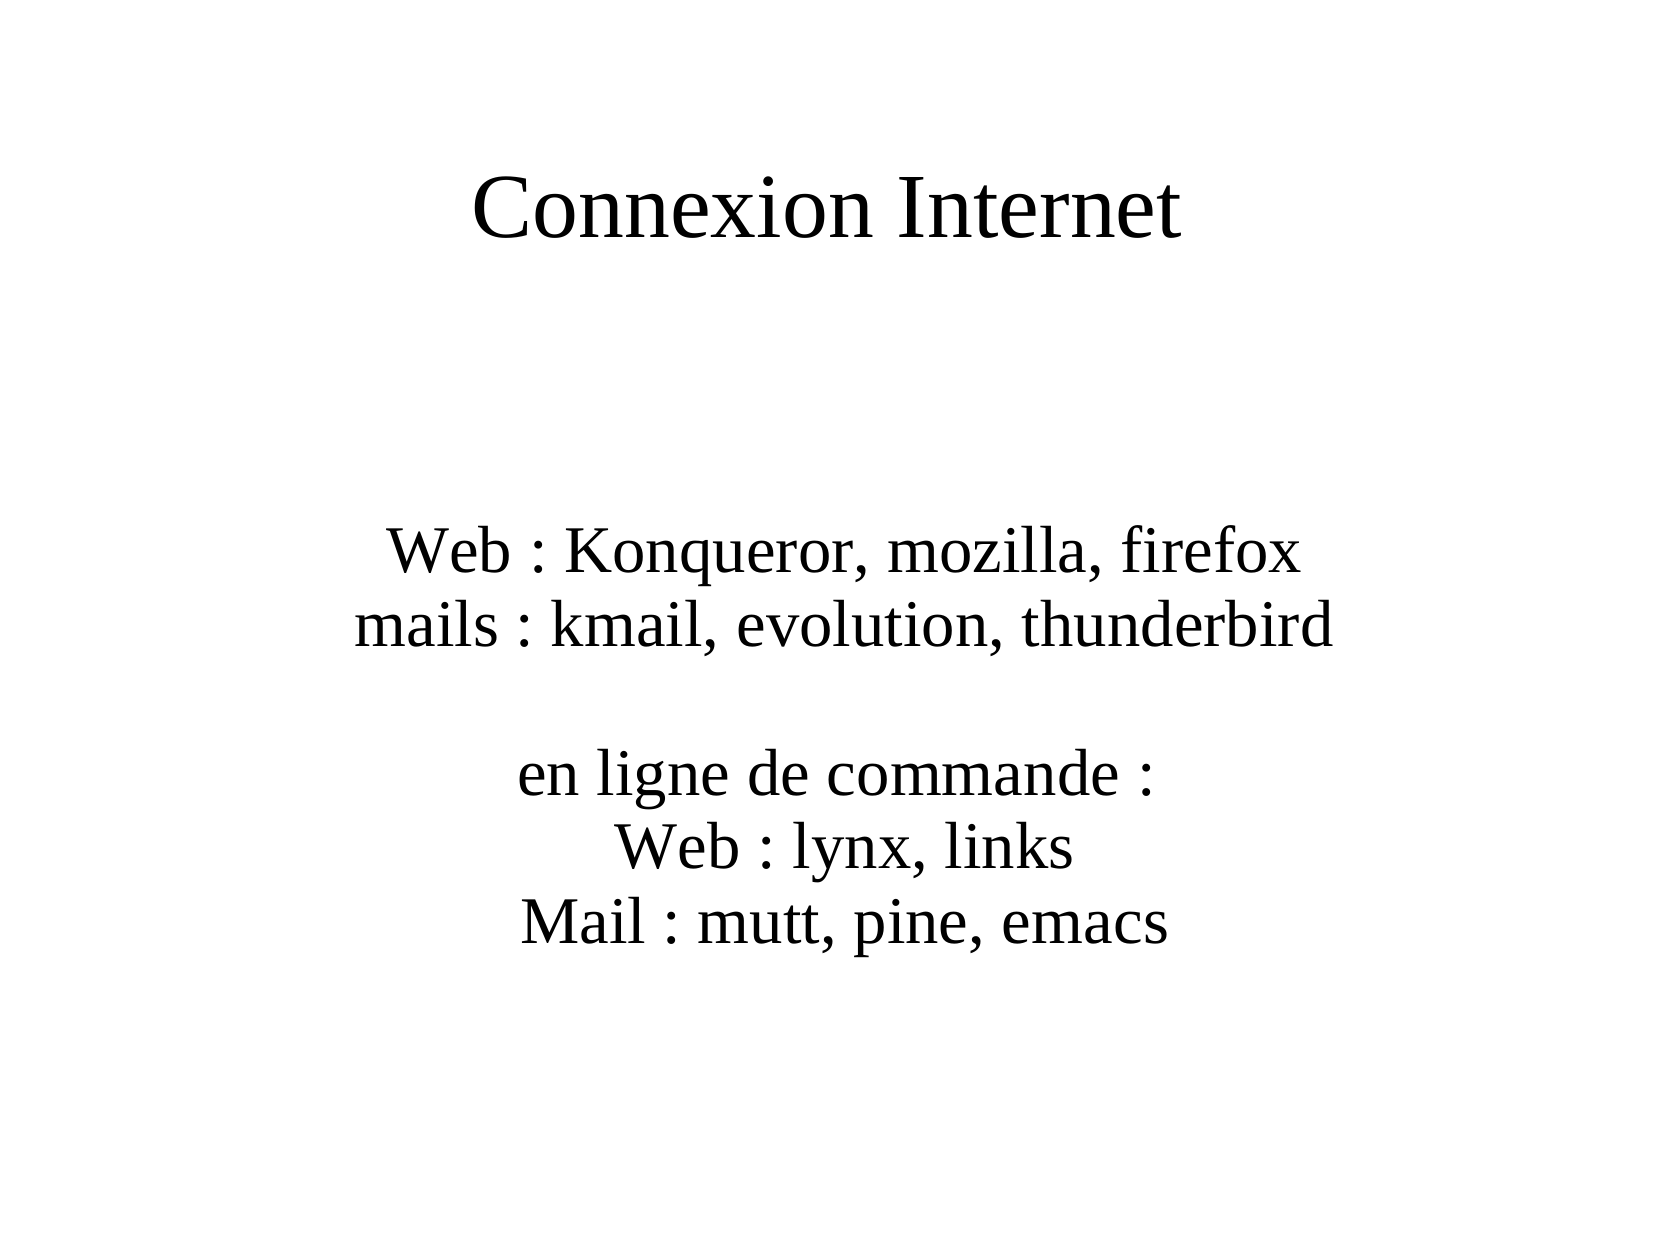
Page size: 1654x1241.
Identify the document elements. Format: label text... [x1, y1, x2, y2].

title Connexion Internet [121, 102, 1534, 311]
subtitle Web : Konqueror, mozilla, firefox mails : kmail, evolution, thunderbird en ligne de commande : Web : lynx, links Mail : mutt, pine, emacs [121, 344, 1534, 1127]
